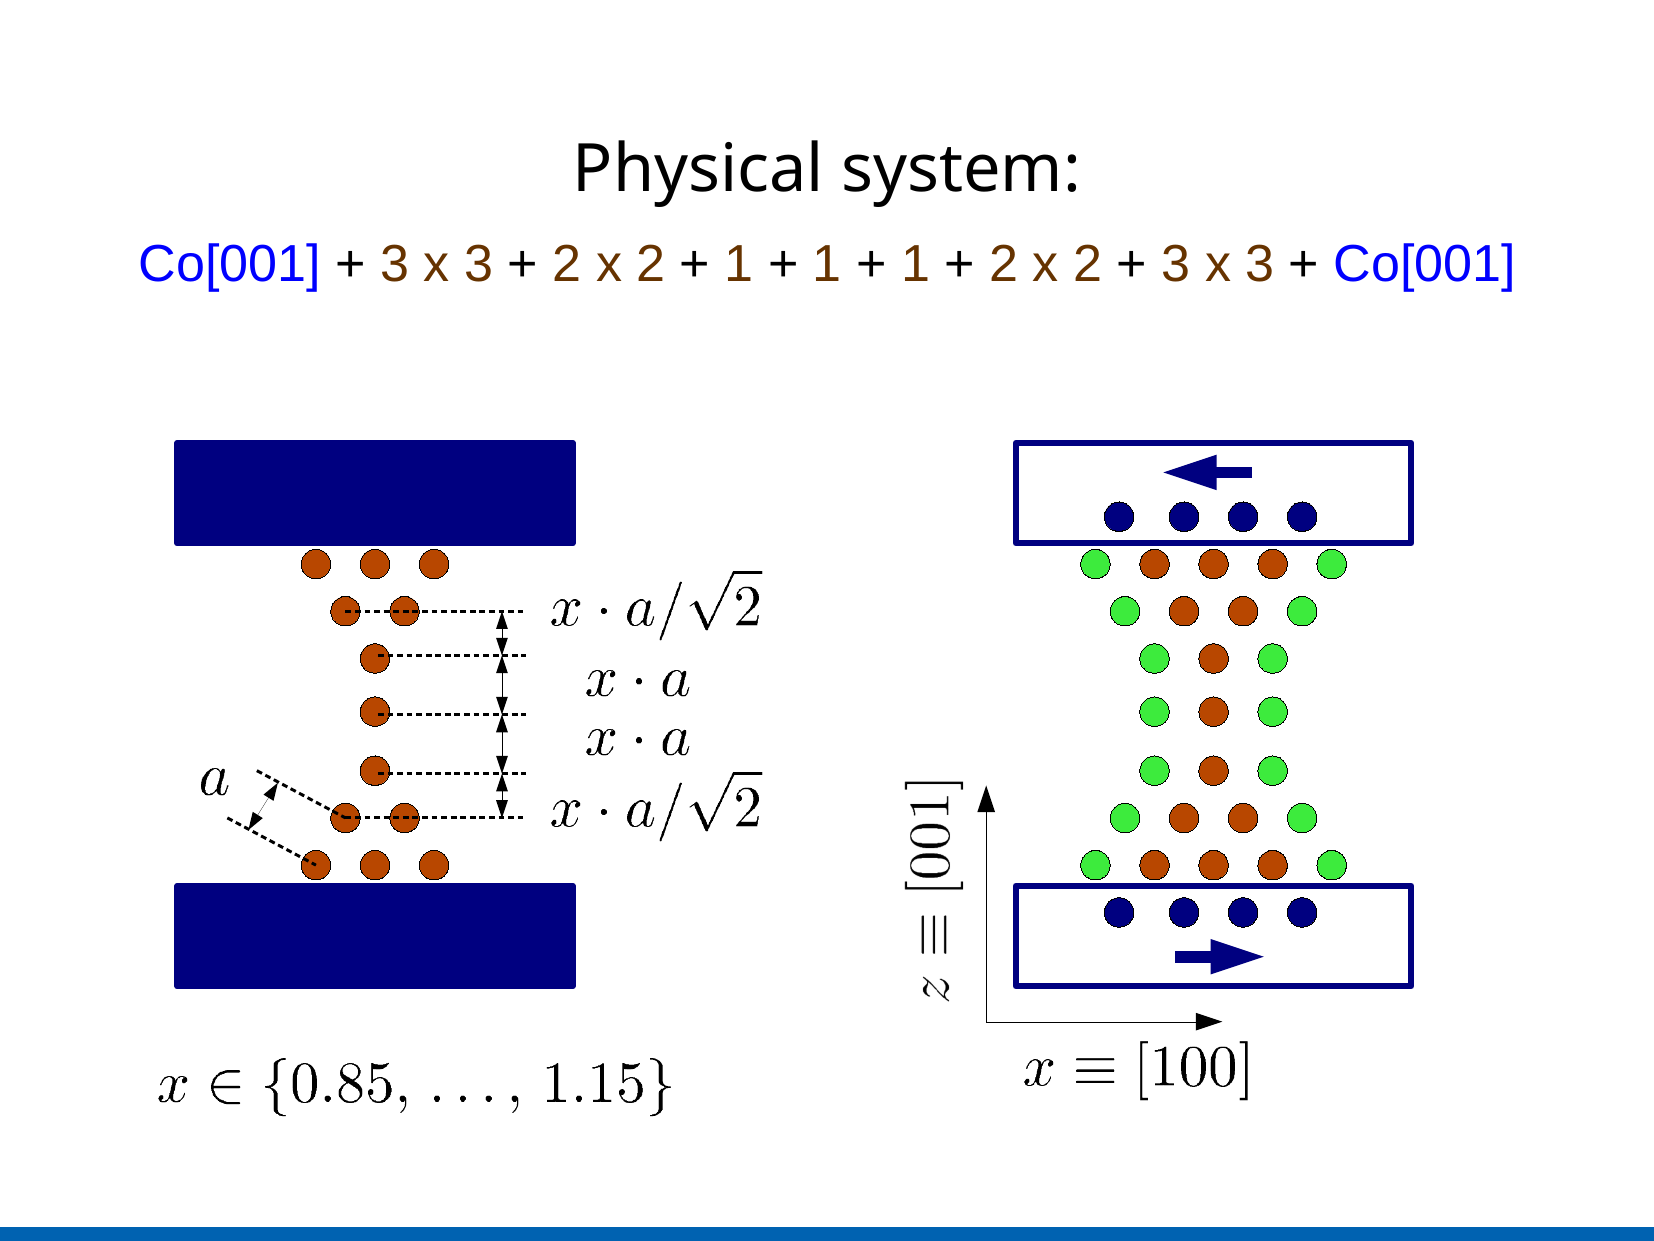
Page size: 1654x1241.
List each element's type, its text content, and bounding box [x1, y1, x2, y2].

text_box [1104, 897, 1134, 928]
text_box [1257, 696, 1288, 727]
text_box [1169, 501, 1199, 532]
text_box [1169, 897, 1199, 928]
text_box [1080, 549, 1111, 579]
text_box [419, 549, 449, 579]
text_box [419, 850, 449, 880]
text_box [1139, 696, 1170, 727]
text_box [1257, 850, 1288, 880]
text_box [1198, 850, 1229, 880]
picture [545, 562, 767, 645]
picture [152, 1051, 689, 1121]
text_box [1316, 549, 1347, 579]
text_box [1228, 803, 1258, 833]
text_box [360, 696, 390, 727]
picture [580, 663, 703, 704]
text_box [1169, 803, 1199, 833]
text_box [301, 850, 331, 880]
text_box [1257, 549, 1288, 579]
text_box [1287, 501, 1317, 532]
text_box [360, 850, 390, 880]
picture [1018, 1034, 1258, 1105]
text_box [389, 596, 420, 626]
text_box [1287, 803, 1317, 833]
text_box [301, 549, 331, 579]
text_box [1139, 850, 1170, 880]
picture [545, 722, 767, 846]
text_box [177, 885, 573, 987]
text_box [1139, 643, 1170, 674]
text_box [1287, 897, 1317, 928]
text_box [1110, 803, 1140, 833]
text_box [1257, 643, 1288, 674]
text_box [1139, 755, 1170, 786]
text_box [1139, 549, 1170, 579]
text_box [1228, 501, 1258, 532]
text_box [1110, 596, 1140, 626]
text_box [1228, 897, 1258, 928]
text_box [1198, 755, 1229, 786]
text_box [389, 803, 420, 833]
text_box [1169, 596, 1199, 626]
text_box [177, 442, 573, 544]
text_box [1198, 549, 1229, 579]
text_box [1080, 850, 1111, 880]
text_box [360, 549, 390, 579]
picture [194, 761, 242, 803]
text_box [330, 596, 361, 626]
text_box [1228, 596, 1258, 626]
text_box [1198, 643, 1229, 674]
text_box [1257, 755, 1288, 786]
picture [898, 768, 968, 1008]
title Physical system: Co[001] + 3 x 3 + 2 x 2 + 1 + 1 + 1 + 2 x 2 + 3 x 3 + Co[001] [121, 102, 1534, 310]
text_box [1198, 696, 1229, 727]
text_box [330, 803, 361, 833]
text_box [1104, 501, 1134, 532]
text_box [1316, 850, 1347, 880]
text_box [360, 755, 390, 786]
text_box [1287, 596, 1317, 626]
text_box [360, 643, 390, 674]
